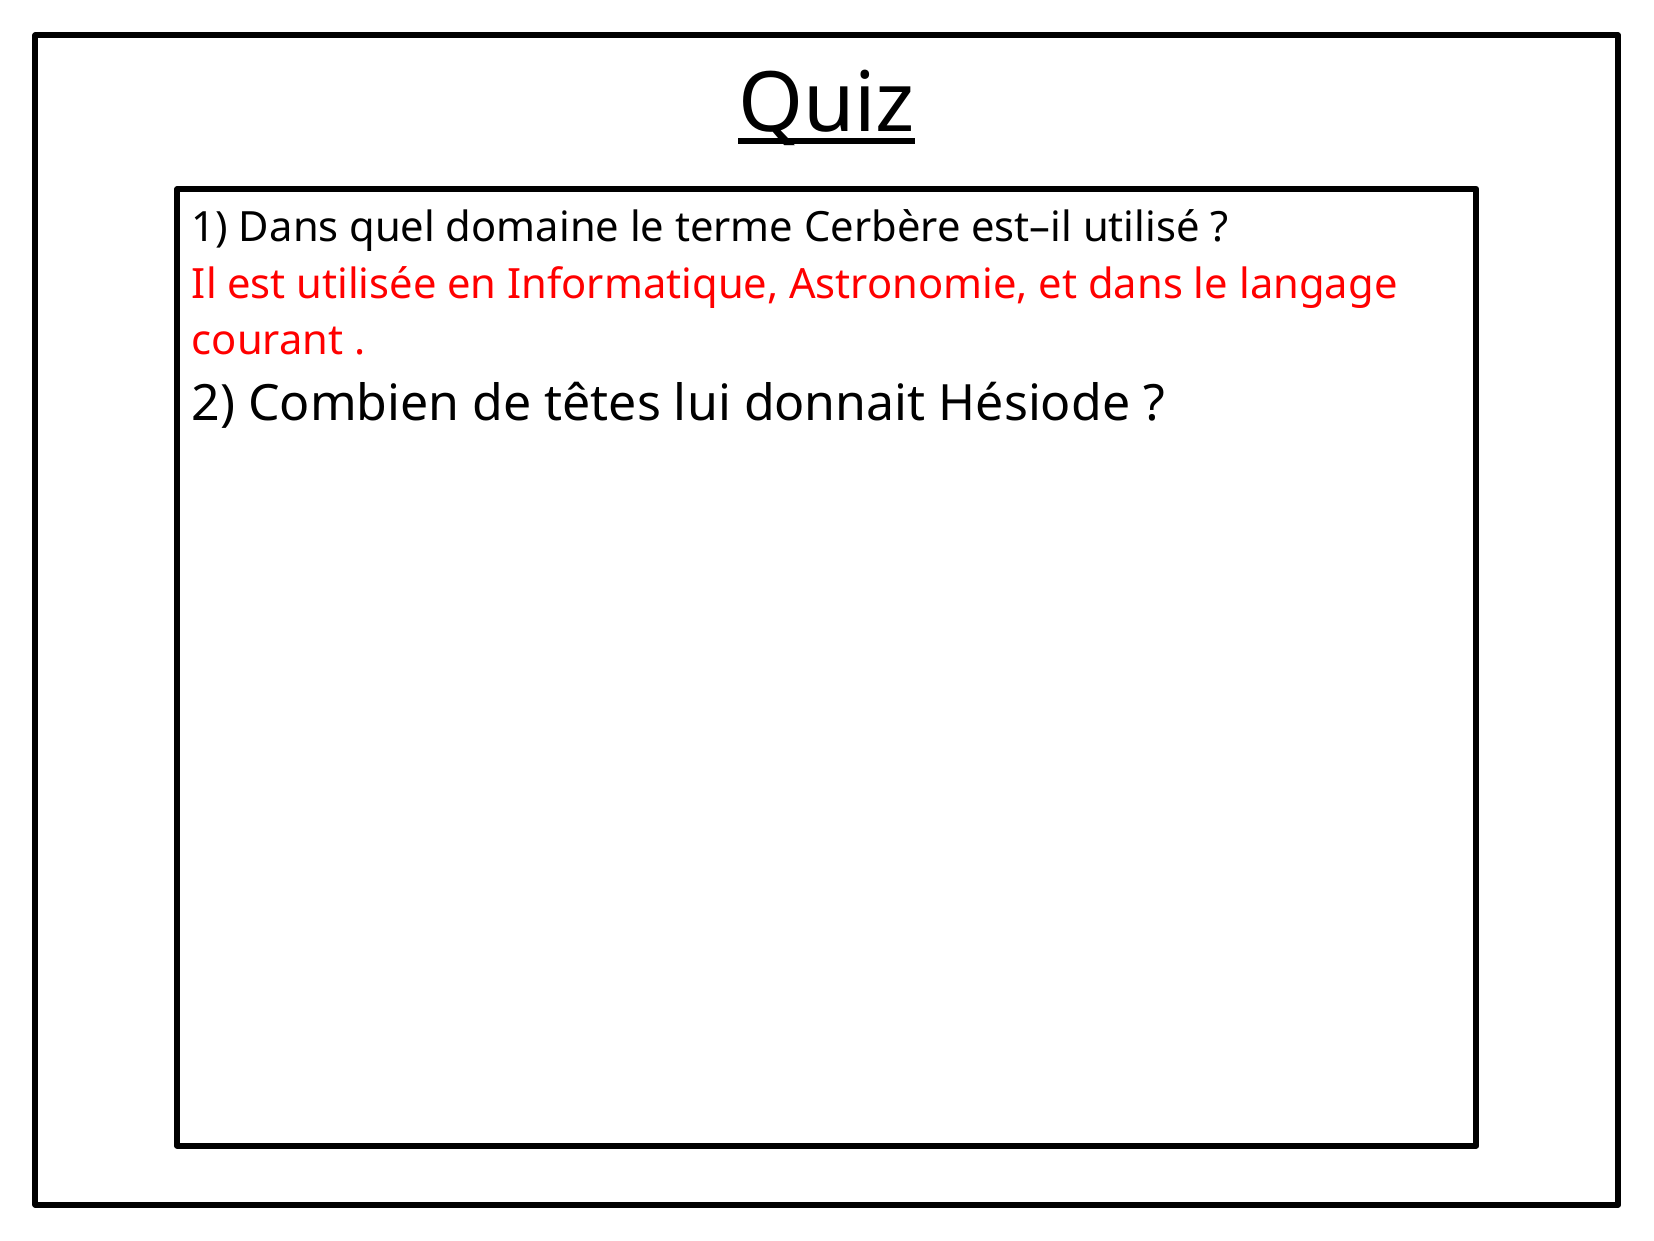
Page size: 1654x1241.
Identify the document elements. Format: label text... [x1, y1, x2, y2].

text_box 1) Dans quel domaine le terme Cerbère est–il utilisé ? Il est utilisée en Informatique, Astronomie, et dans le langage courant . 2) Combien de têtes lui donnait Hésiode ? [177, 188, 1477, 1146]
text_box Quiz [0, 35, 1654, 189]
